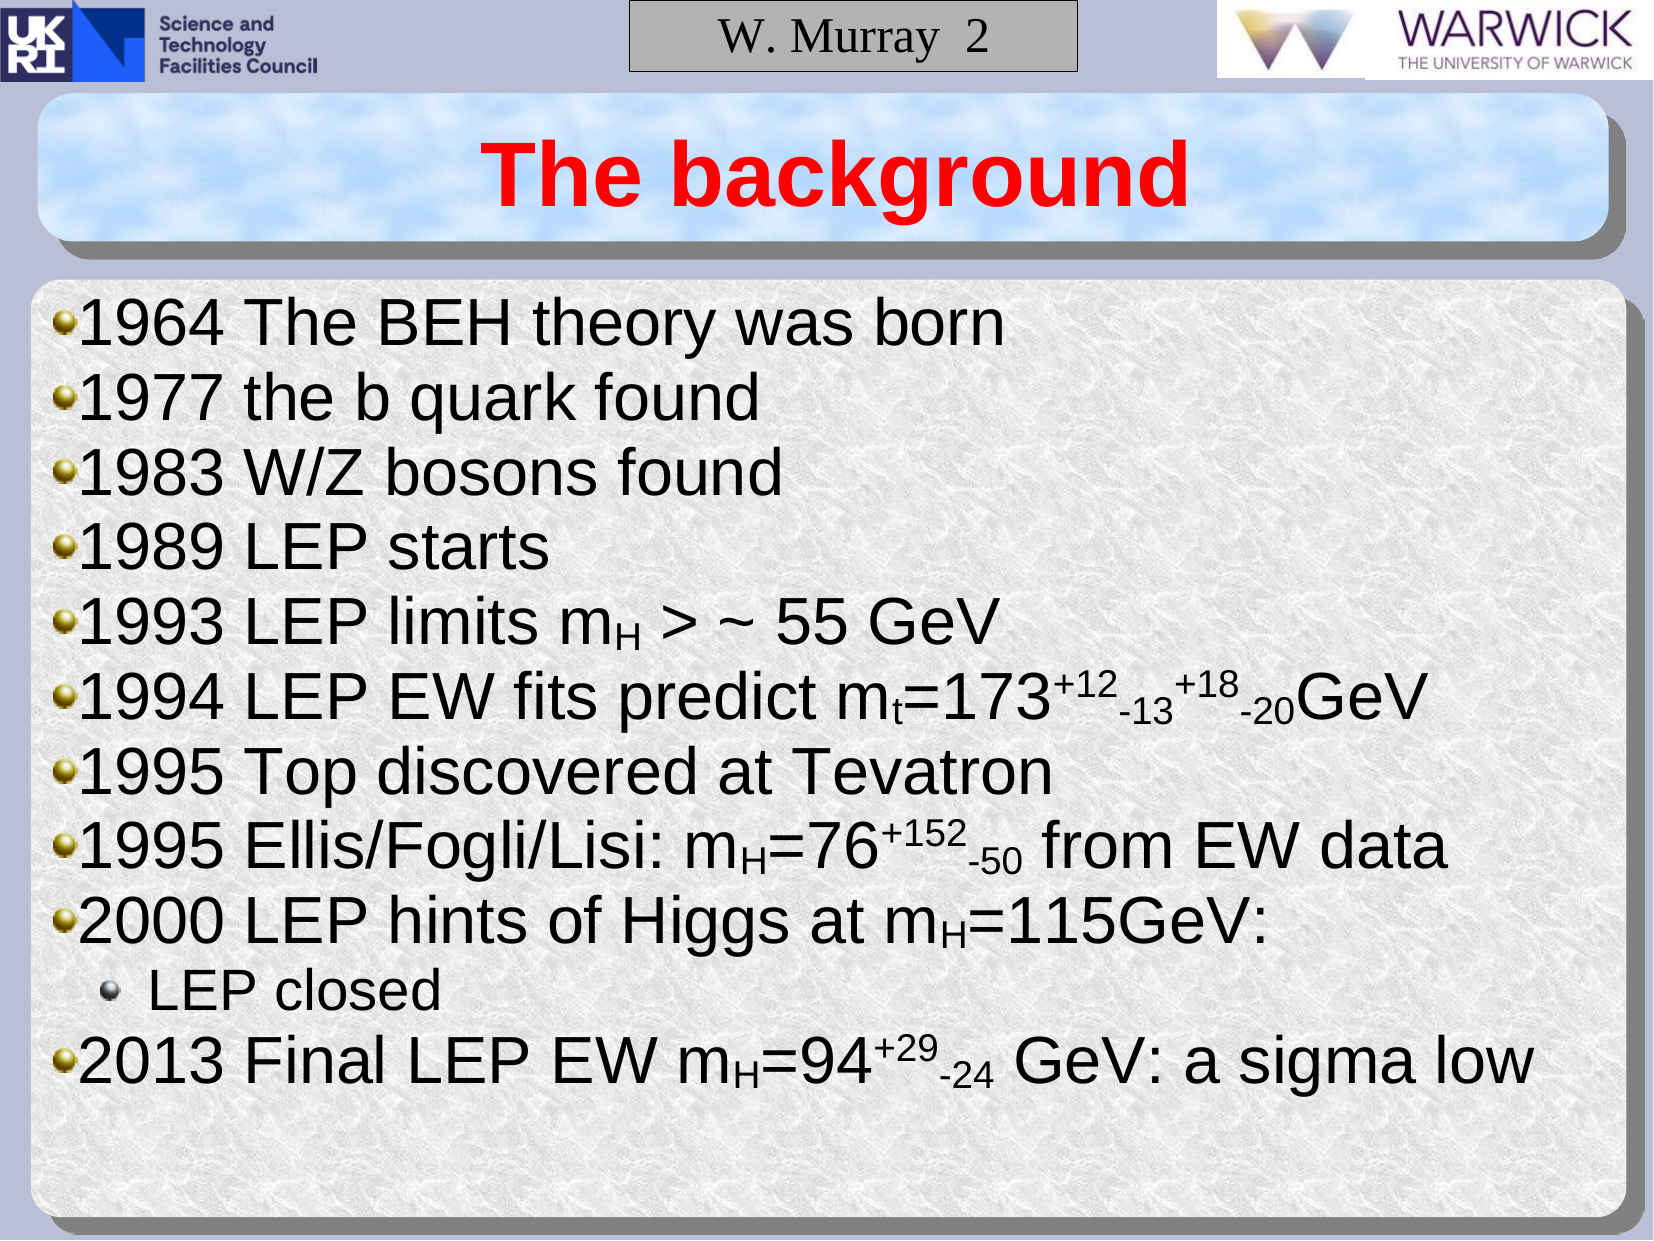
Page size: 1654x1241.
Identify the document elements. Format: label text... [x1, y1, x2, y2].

list 1964 The BEH theory was born 1977 the b quark found 1983 W/Z bosons found 1989 LEP starts 1993 LEP limits mH > ~ 55 GeV 1994 LEP EW fits predict mt=173+12-13+18-20GeV 1995 Top discovered at Tevatron 1995 Ellis/Fogli/Lisi: mH=76+152-50 from EW data 2000 LEP hints of Higgs at mH=115GeV: LEP closed 2013 Final LEP EW mH=94+29-24 GeV: a sigma low [53, 285, 1588, 1193]
title The background [90, 101, 1584, 249]
picture [1217, 0, 1654, 80]
picture [37, 93, 1609, 242]
picture [0, 0, 317, 82]
picture [30, 279, 1627, 1218]
